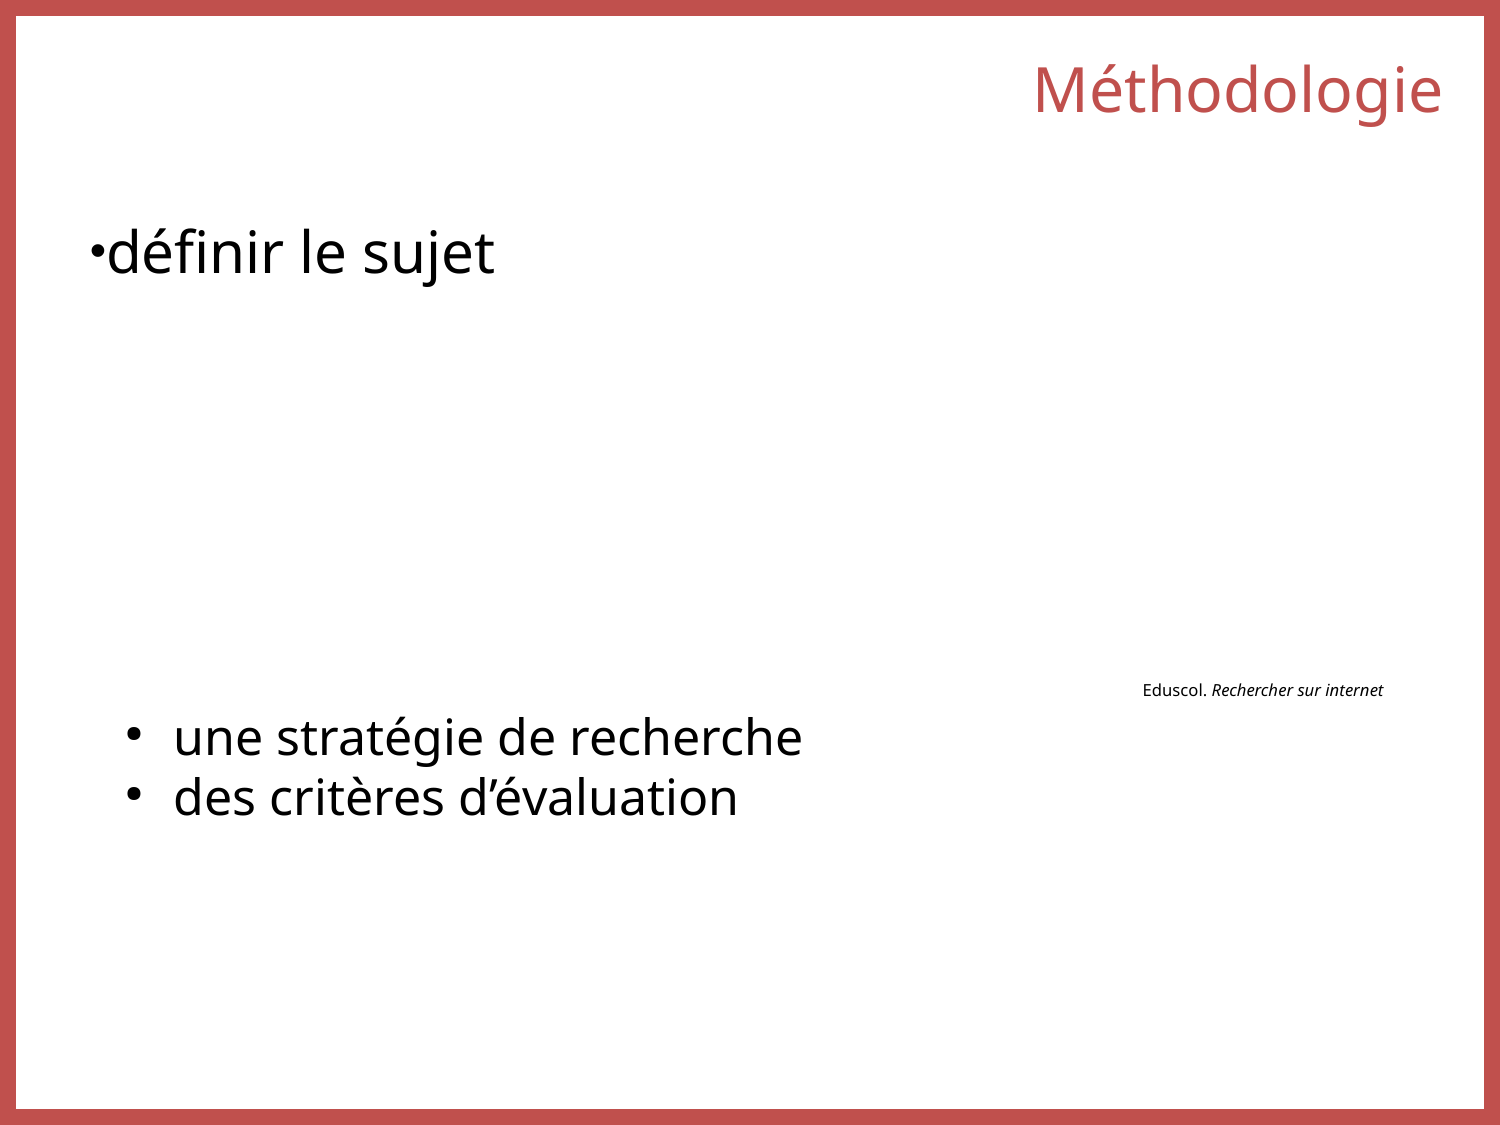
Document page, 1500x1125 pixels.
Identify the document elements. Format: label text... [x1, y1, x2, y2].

text_box définir le sujet une stratégie de recherche des critères d’évaluation [75, 208, 1425, 1071]
text_box Méthodologie [108, 42, 1459, 161]
text_box [0, 0, 1500, 1125]
text_box Eduscol. Rechercher sur internet [1127, 672, 1406, 728]
